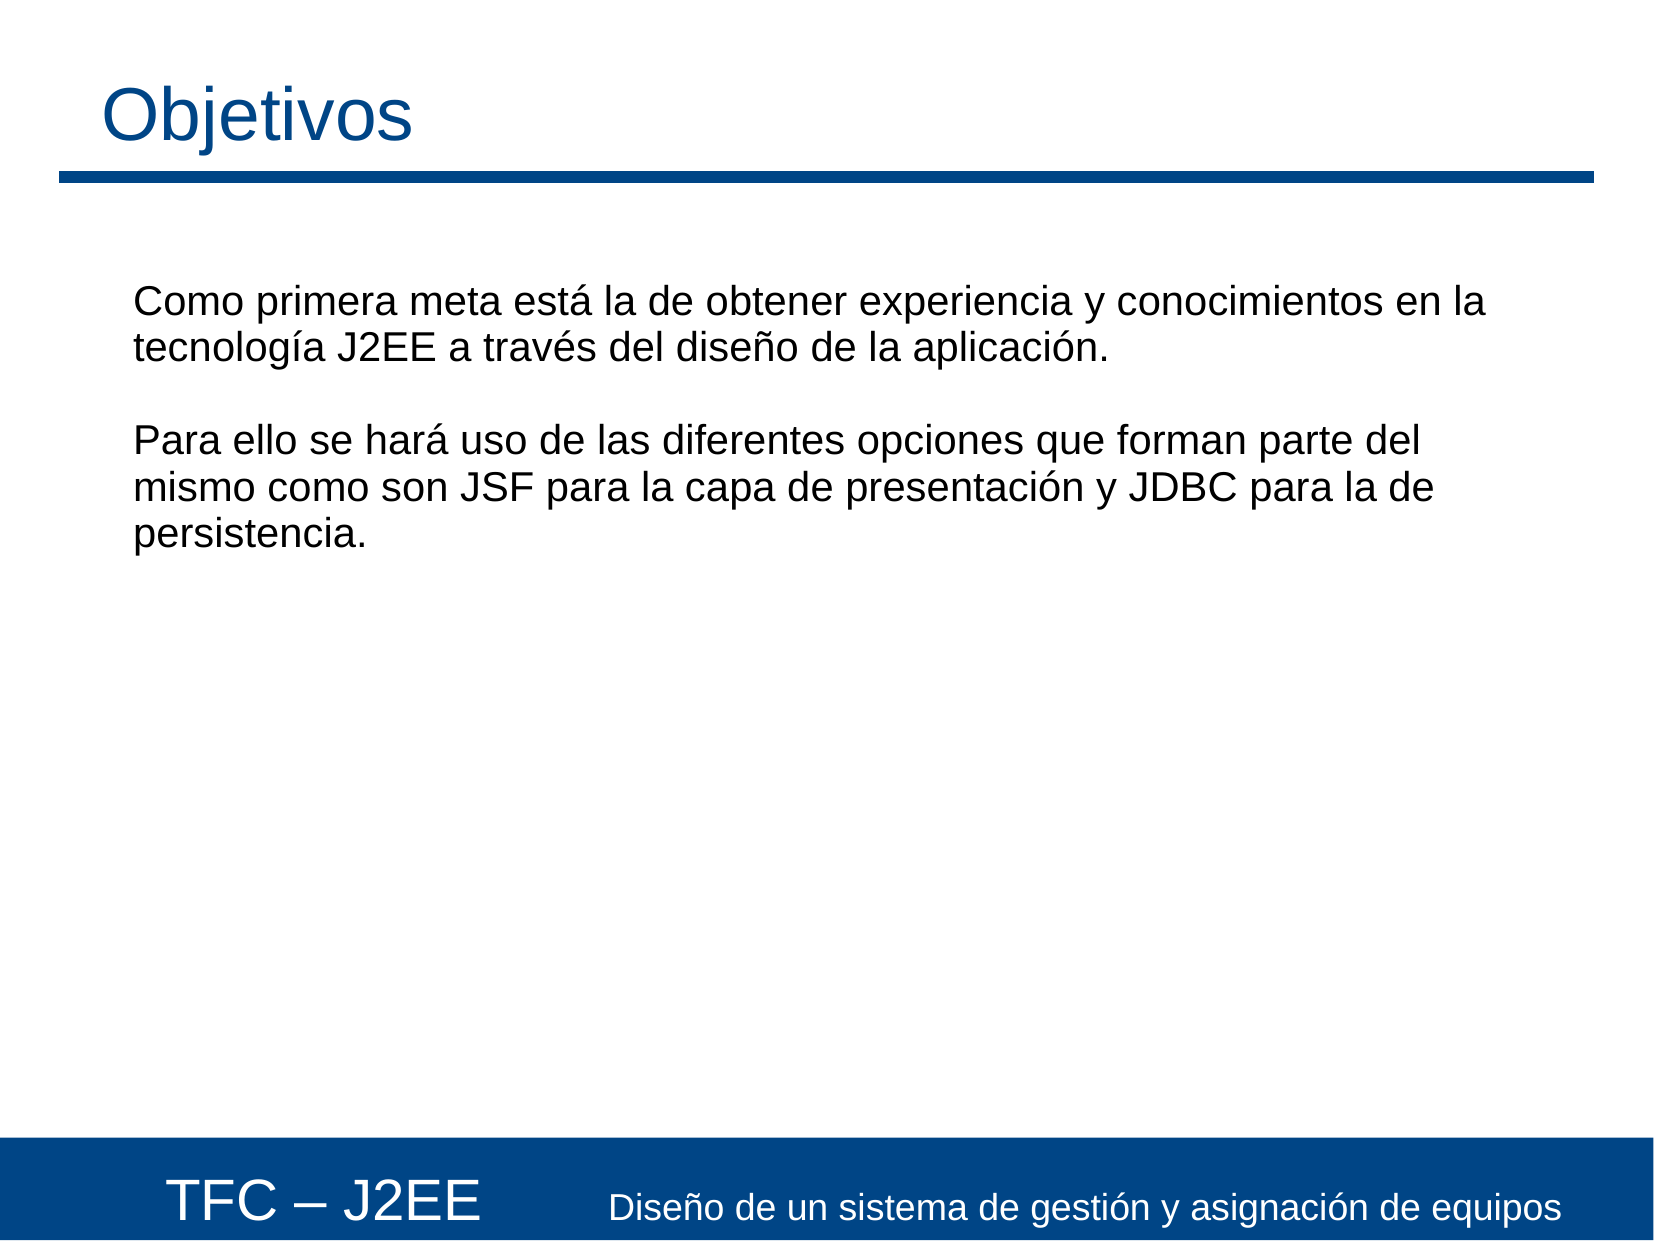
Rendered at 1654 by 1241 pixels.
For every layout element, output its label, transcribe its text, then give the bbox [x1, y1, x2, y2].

text_box Objetivos [81, 59, 436, 170]
title TFC – J2EE Diseño de un sistema de gestión y asignación de equipos [0, 1137, 1654, 1241]
text_box Como primera meta está la de obtener experiencia y conocimientos en la tecnología J2EE a través del diseño de la aplicación. Para ello se hará uso de las diferentes opciones que forman parte del mismo como son JSF para la capa de presentación y JDBC para la de persistencia. [112, 264, 1565, 1063]
